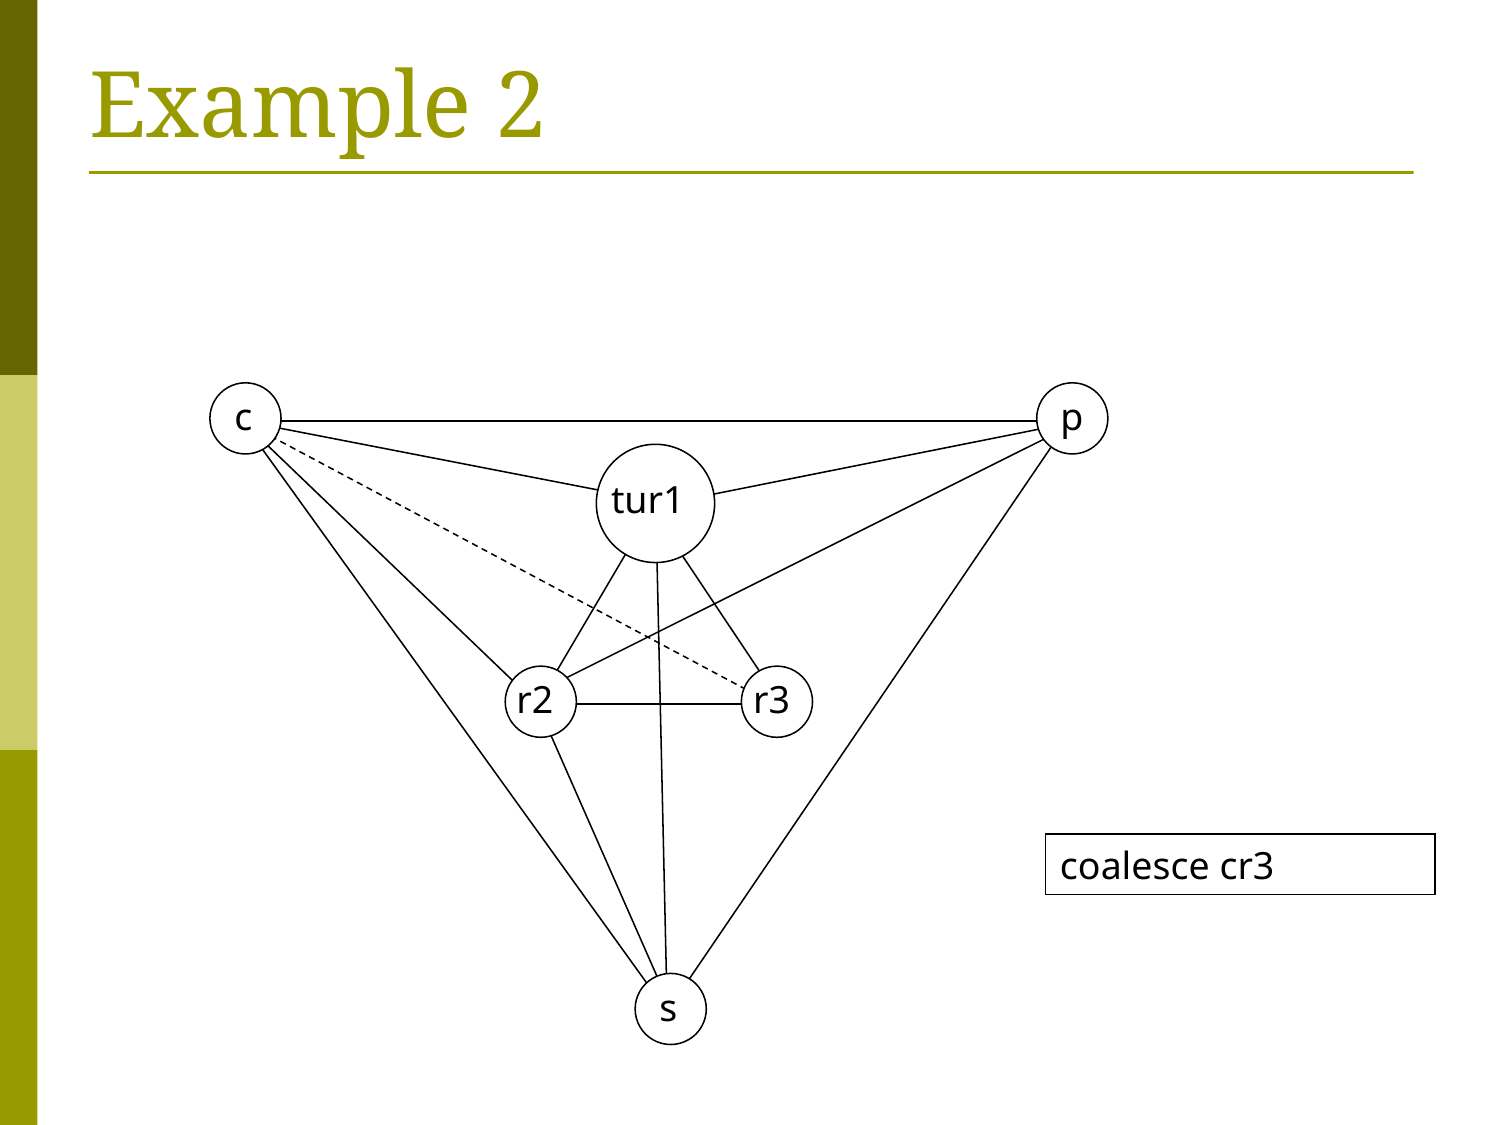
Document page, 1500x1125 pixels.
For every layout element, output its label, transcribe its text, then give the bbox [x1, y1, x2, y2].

text_box coalesce cr3 [1045, 834, 1435, 895]
text_box [209, 394, 219, 443]
text_box [648, 981, 707, 1045]
text_box [1049, 446, 1095, 454]
text_box tur1 [596, 467, 739, 529]
text_box [223, 390, 282, 454]
text_box [519, 730, 563, 738]
text_box [1036, 395, 1045, 442]
text_box c [219, 385, 268, 446]
title Example 2 [75, 45, 1426, 173]
text_box p [1045, 385, 1099, 446]
text_box [635, 985, 644, 1033]
text_box [602, 529, 709, 563]
text_box [608, 444, 703, 467]
text_box r2 [501, 668, 584, 730]
text_box s [644, 976, 693, 1037]
text_box r3 [738, 668, 821, 730]
text_box [755, 730, 799, 738]
text_box [1099, 395, 1108, 442]
